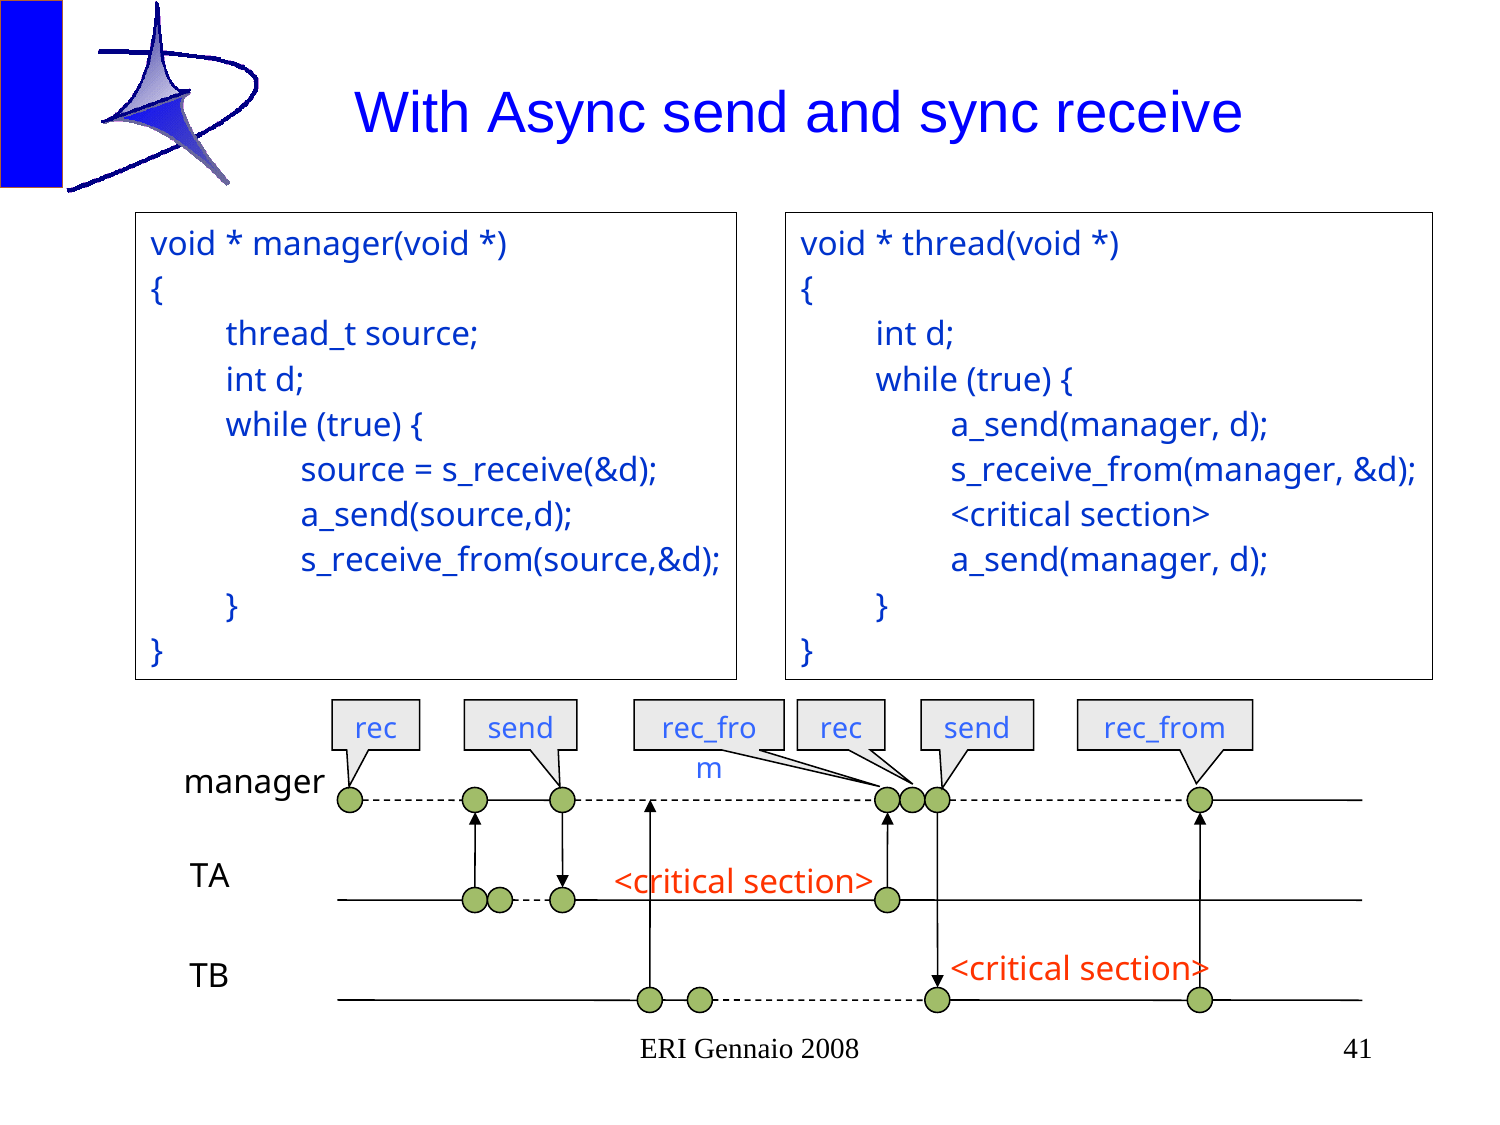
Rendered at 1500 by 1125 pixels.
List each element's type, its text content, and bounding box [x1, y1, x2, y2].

text_box manager [168, 749, 341, 811]
title With Async send and sync receive [174, 62, 1425, 163]
text_box rec_from [1077, 699, 1253, 784]
text_box <critical section> [651, 849, 886, 899]
text_box [874, 787, 950, 813]
text_box [549, 787, 575, 813]
text_box void * thread(void *)‏ { int d; while (true) { a_send(manager, d); s_receive_from(manager, &d); <critical section> a_send(manager, d); } } [785, 212, 1433, 680]
text_box [1187, 787, 1213, 813]
text_box [874, 887, 900, 913]
text_box <critical section> [599, 849, 649, 899]
text_box [924, 987, 950, 1013]
text_box rec [797, 699, 913, 785]
text_box send [921, 699, 1034, 789]
text_box [462, 787, 488, 813]
text_box send [464, 699, 577, 787]
picture [62, 0, 263, 197]
text_box [337, 787, 363, 813]
text_box void * manager(void *)‏ { thread_t source; int d; while (true) { source = s_receive(&d); a_send(source,d); s_receive_from(source,&d); } } [135, 212, 737, 680]
text_box [637, 987, 663, 1013]
text_box TB [174, 944, 245, 1006]
text_box [1187, 999, 1213, 1013]
text_box <critical section> [651, 901, 879, 911]
text_box [462, 887, 513, 913]
text_box <critical section> [939, 937, 1226, 999]
text_box rec [332, 699, 420, 787]
text_box <critical section> [599, 901, 649, 911]
text_box TA [175, 844, 245, 906]
text_box [687, 987, 713, 1013]
text_box rec_from [634, 699, 880, 787]
text_box [549, 887, 575, 913]
